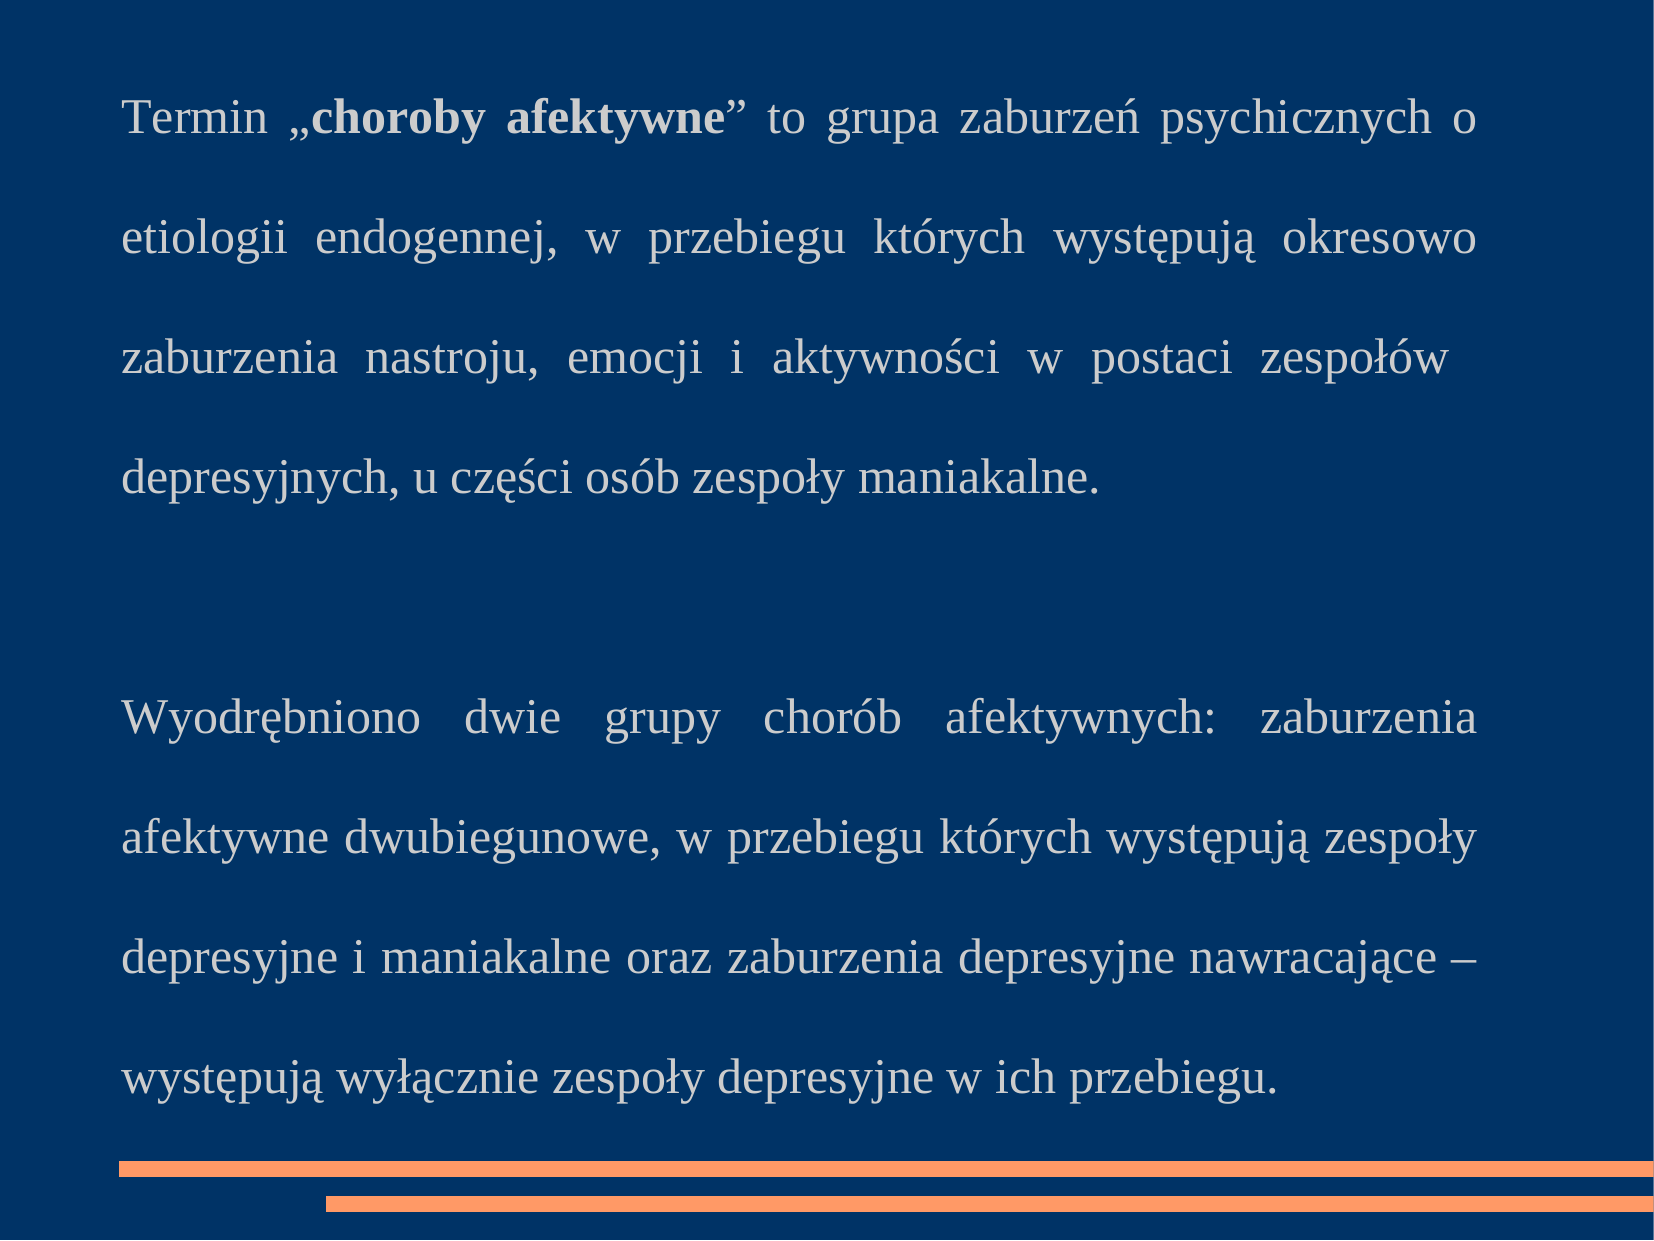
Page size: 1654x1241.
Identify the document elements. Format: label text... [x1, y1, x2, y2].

subtitle Termin „choroby afektywne” to grupa zaburzeń psychicznych o etiologii endogennej, w przebiegu których występują okresowo zaburzenia nastroju, emocji i aktywności w postaci zespołów depresyjnych, u części osób zespoły maniakalne. Wyodrębniono dwie grupy chorób afektywnych: zaburzenia afektywne dwubiegunowe, w przebiegu których występują zespoły depresyjne i maniakalne oraz zaburzenia depresyjne nawracające – występują wyłącznie zespoły depresyjne w ich przebiegu. [121, 0, 1534, 1241]
